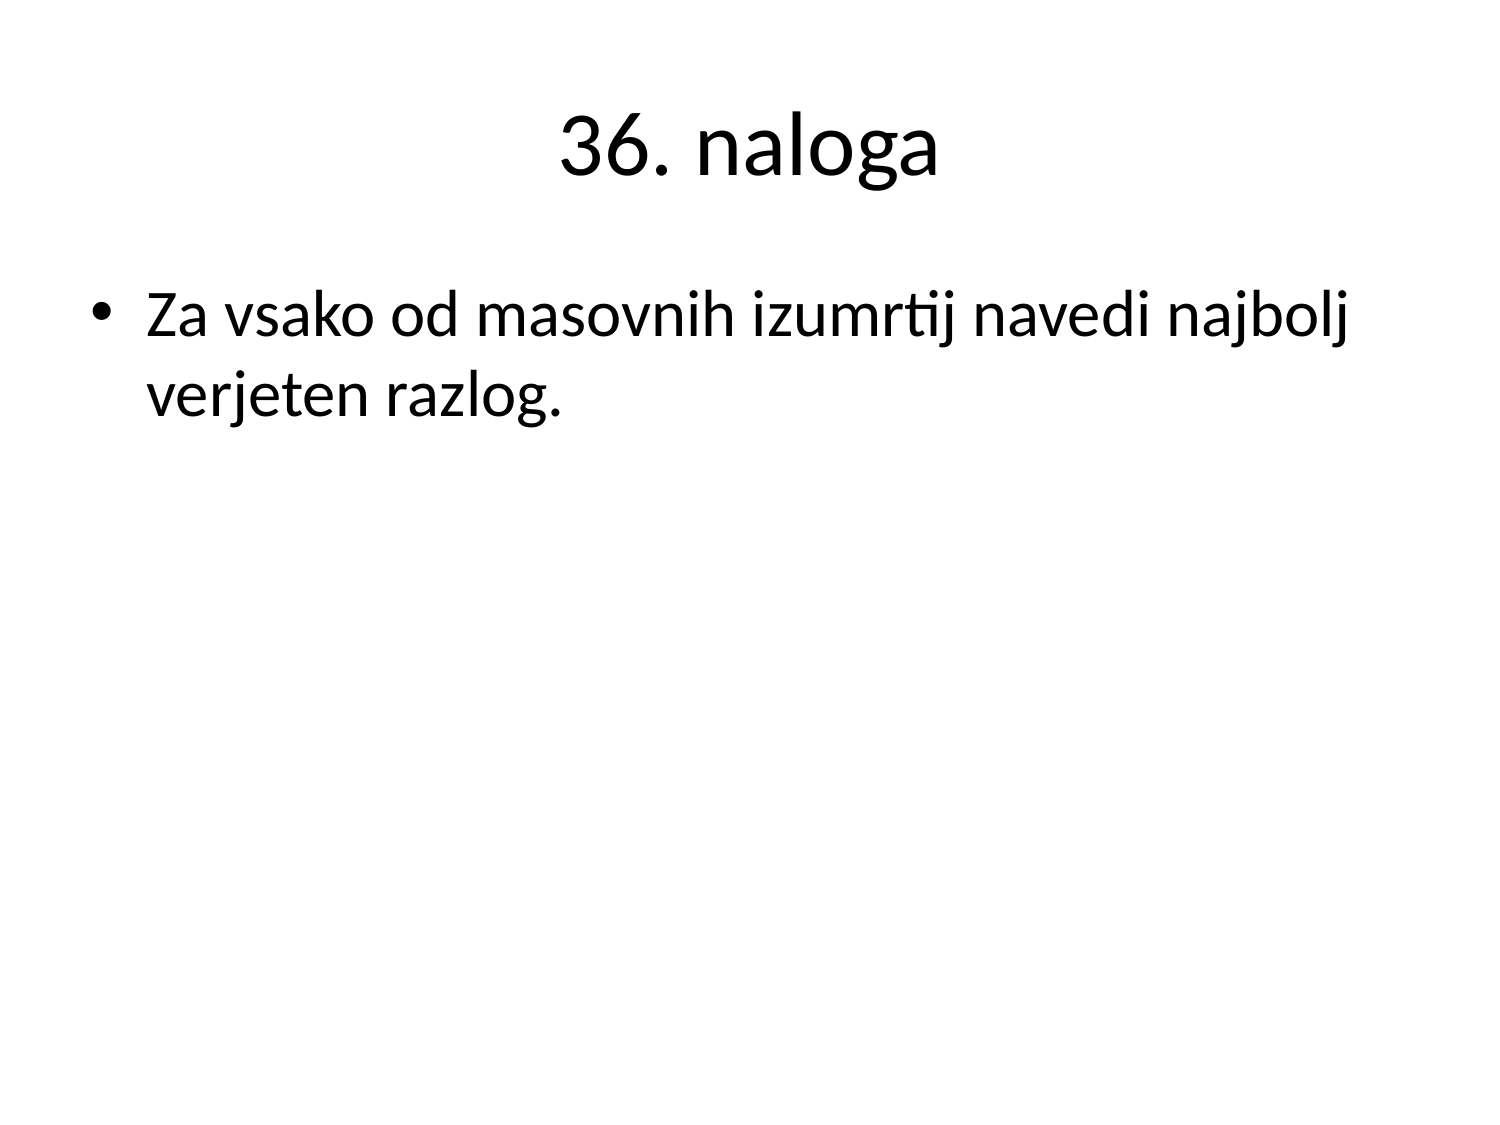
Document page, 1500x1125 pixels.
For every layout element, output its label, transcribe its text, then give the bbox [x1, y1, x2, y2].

title 36. naloga [75, 45, 1425, 233]
list Za vsako od masovnih izumrtij navedi najbolj verjeten razlog. [75, 262, 1425, 1005]
